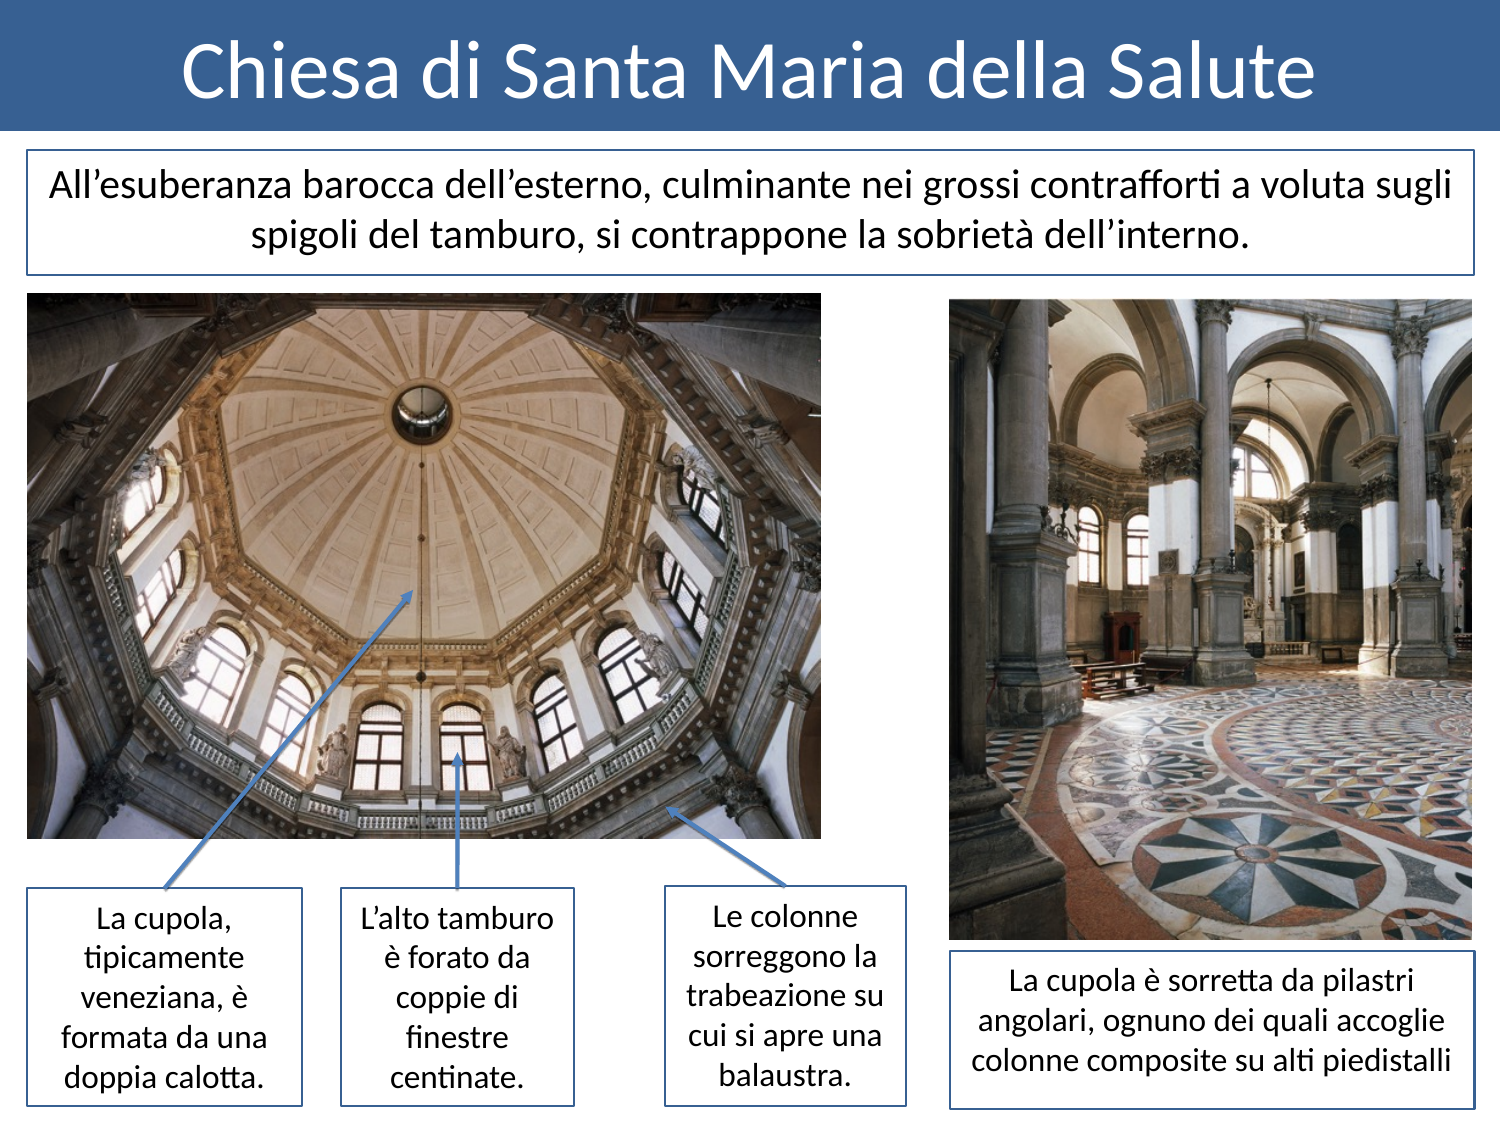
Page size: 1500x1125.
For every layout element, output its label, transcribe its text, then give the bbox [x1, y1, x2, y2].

picture [949, 298, 1472, 940]
picture [27, 293, 821, 839]
text_box L’alto tamburo è forato da coppie di finestre centinate. [340, 888, 575, 1106]
text_box La cupola, tipicamente veneziana, è formata da una doppia calotta. [27, 888, 302, 1107]
text_box La cupola è sorretta da pilastri angolari, ognuno dei quali accoglie colonne composite su alti piedistalli [949, 951, 1475, 1109]
text_box Chiesa di Santa Maria della Salute [0, 0, 1500, 130]
text_box All’esuberanza barocca dell’esterno, culminante nei grossi contrafforti a voluta sugli spigoli del tamburo, si contrappone la sobrietà dell’interno. [27, 149, 1475, 275]
text_box Le colonne sorreggono la trabeazione su cui si apre una balaustra. [665, 886, 906, 1106]
